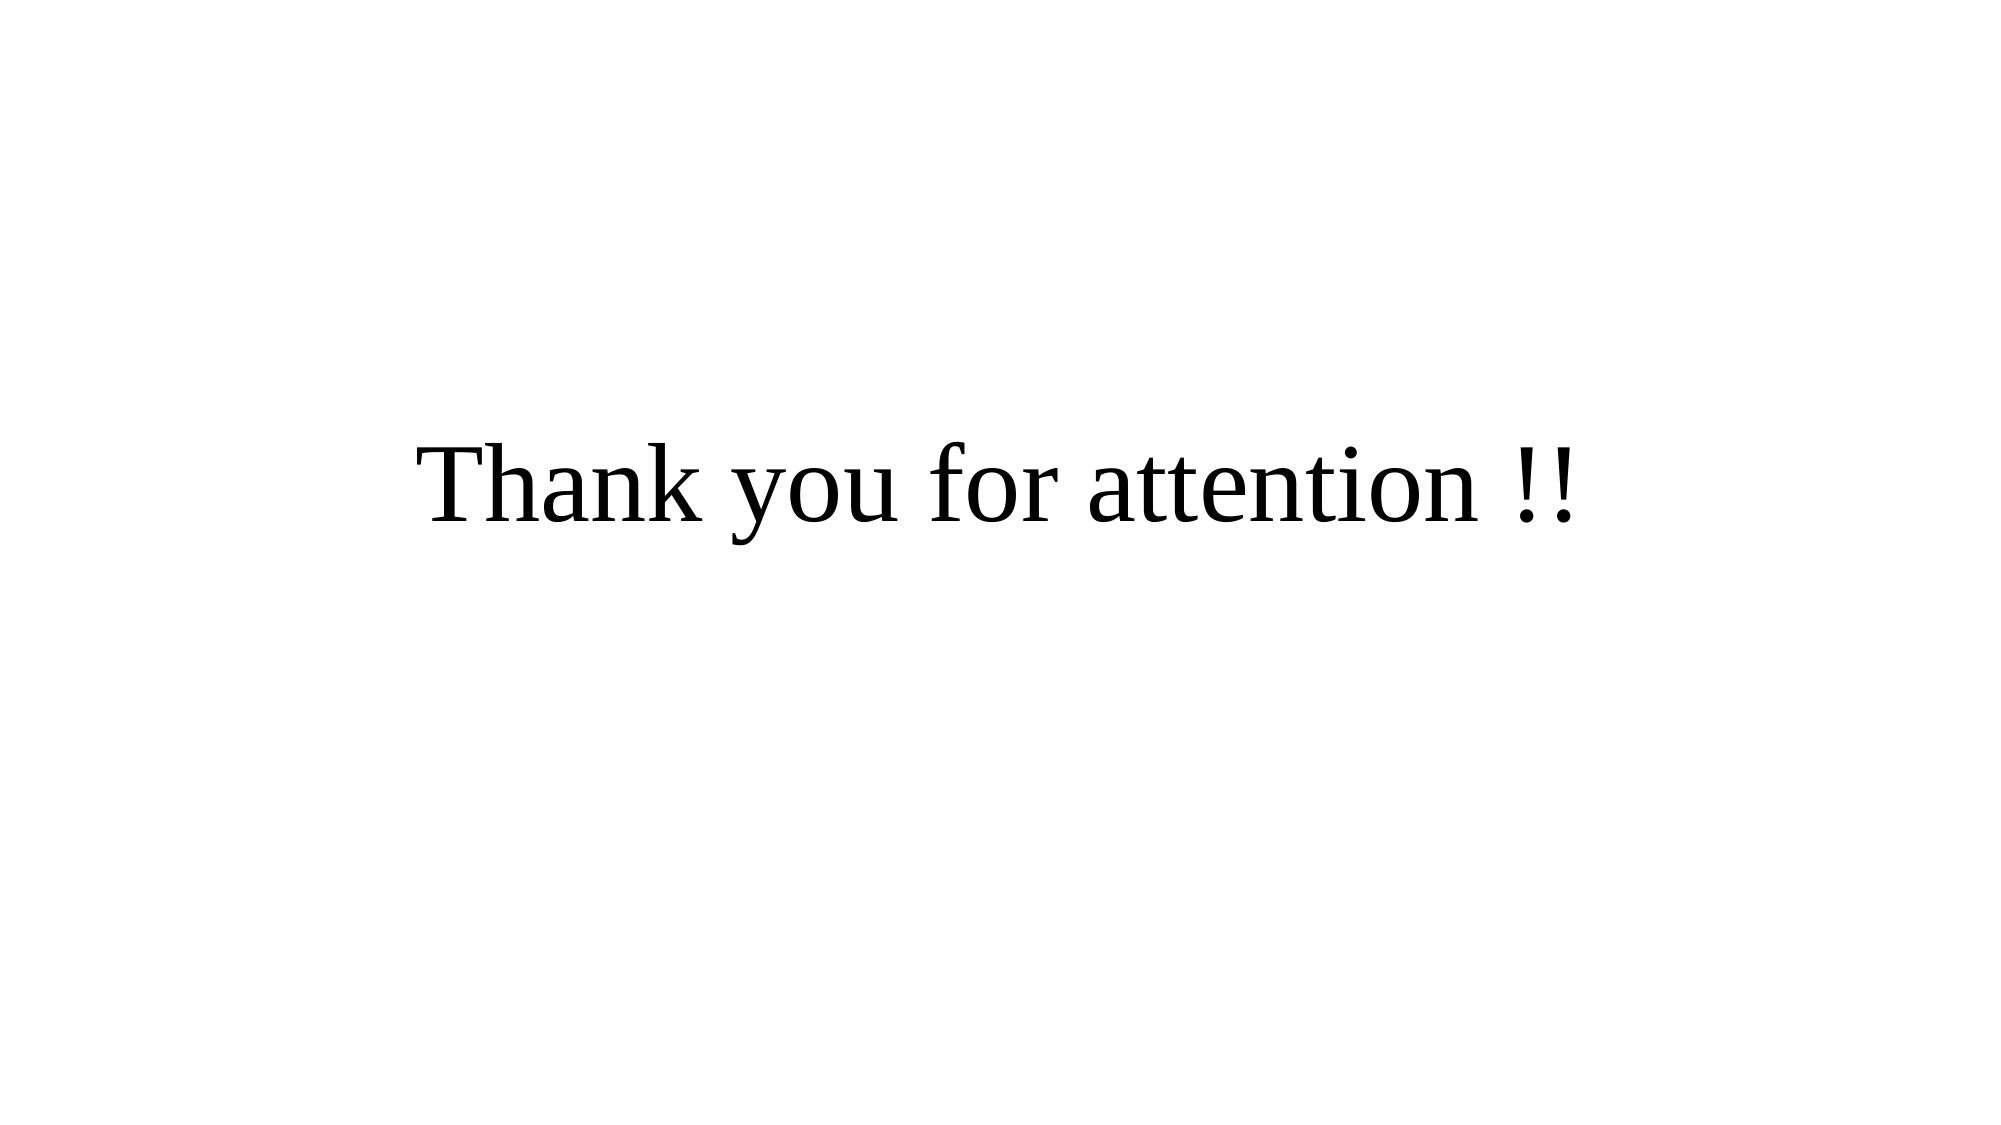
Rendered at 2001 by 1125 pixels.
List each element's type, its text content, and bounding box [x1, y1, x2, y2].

list Thank you for attention !! [137, 416, 1863, 1014]
